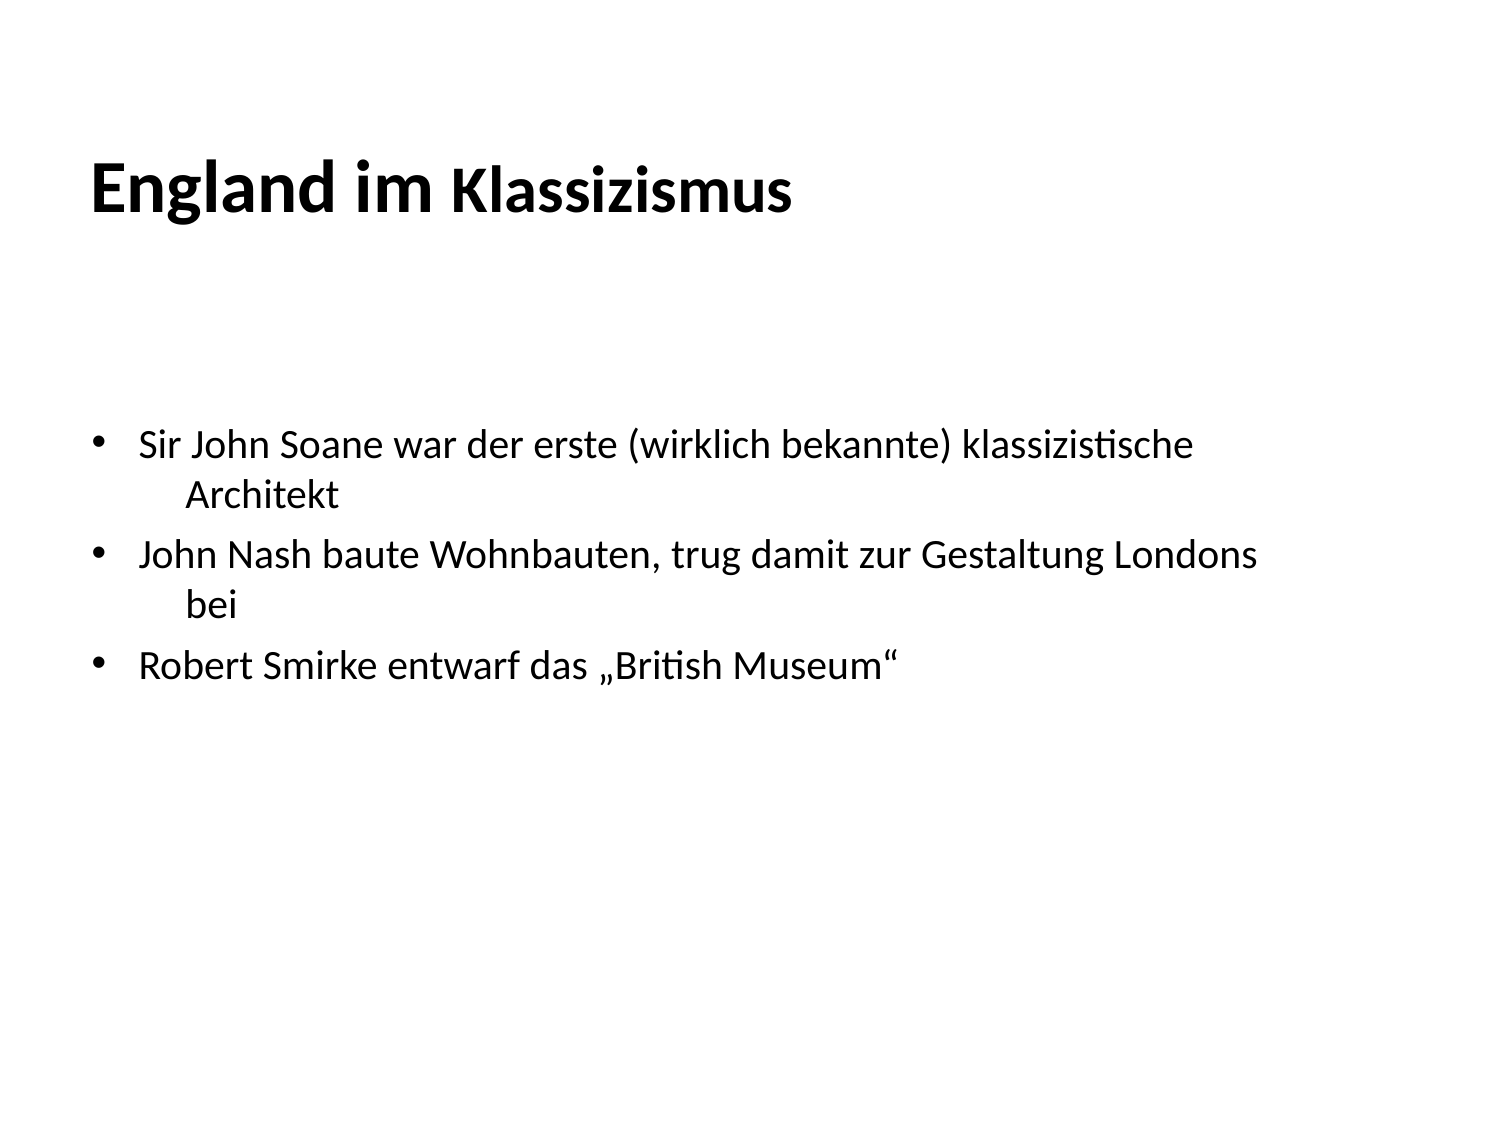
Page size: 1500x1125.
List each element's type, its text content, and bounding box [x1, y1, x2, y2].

list Sir John Soane war der erste (wirklich bekannte) klassizistische Architekt John Nash baute Wohnbauten, trug damit zur Gestaltung Londons bei Robert Smirke entwarf das „British Museum“ [76, 408, 1307, 1125]
title England im Klassizismus [75, 44, 1282, 236]
